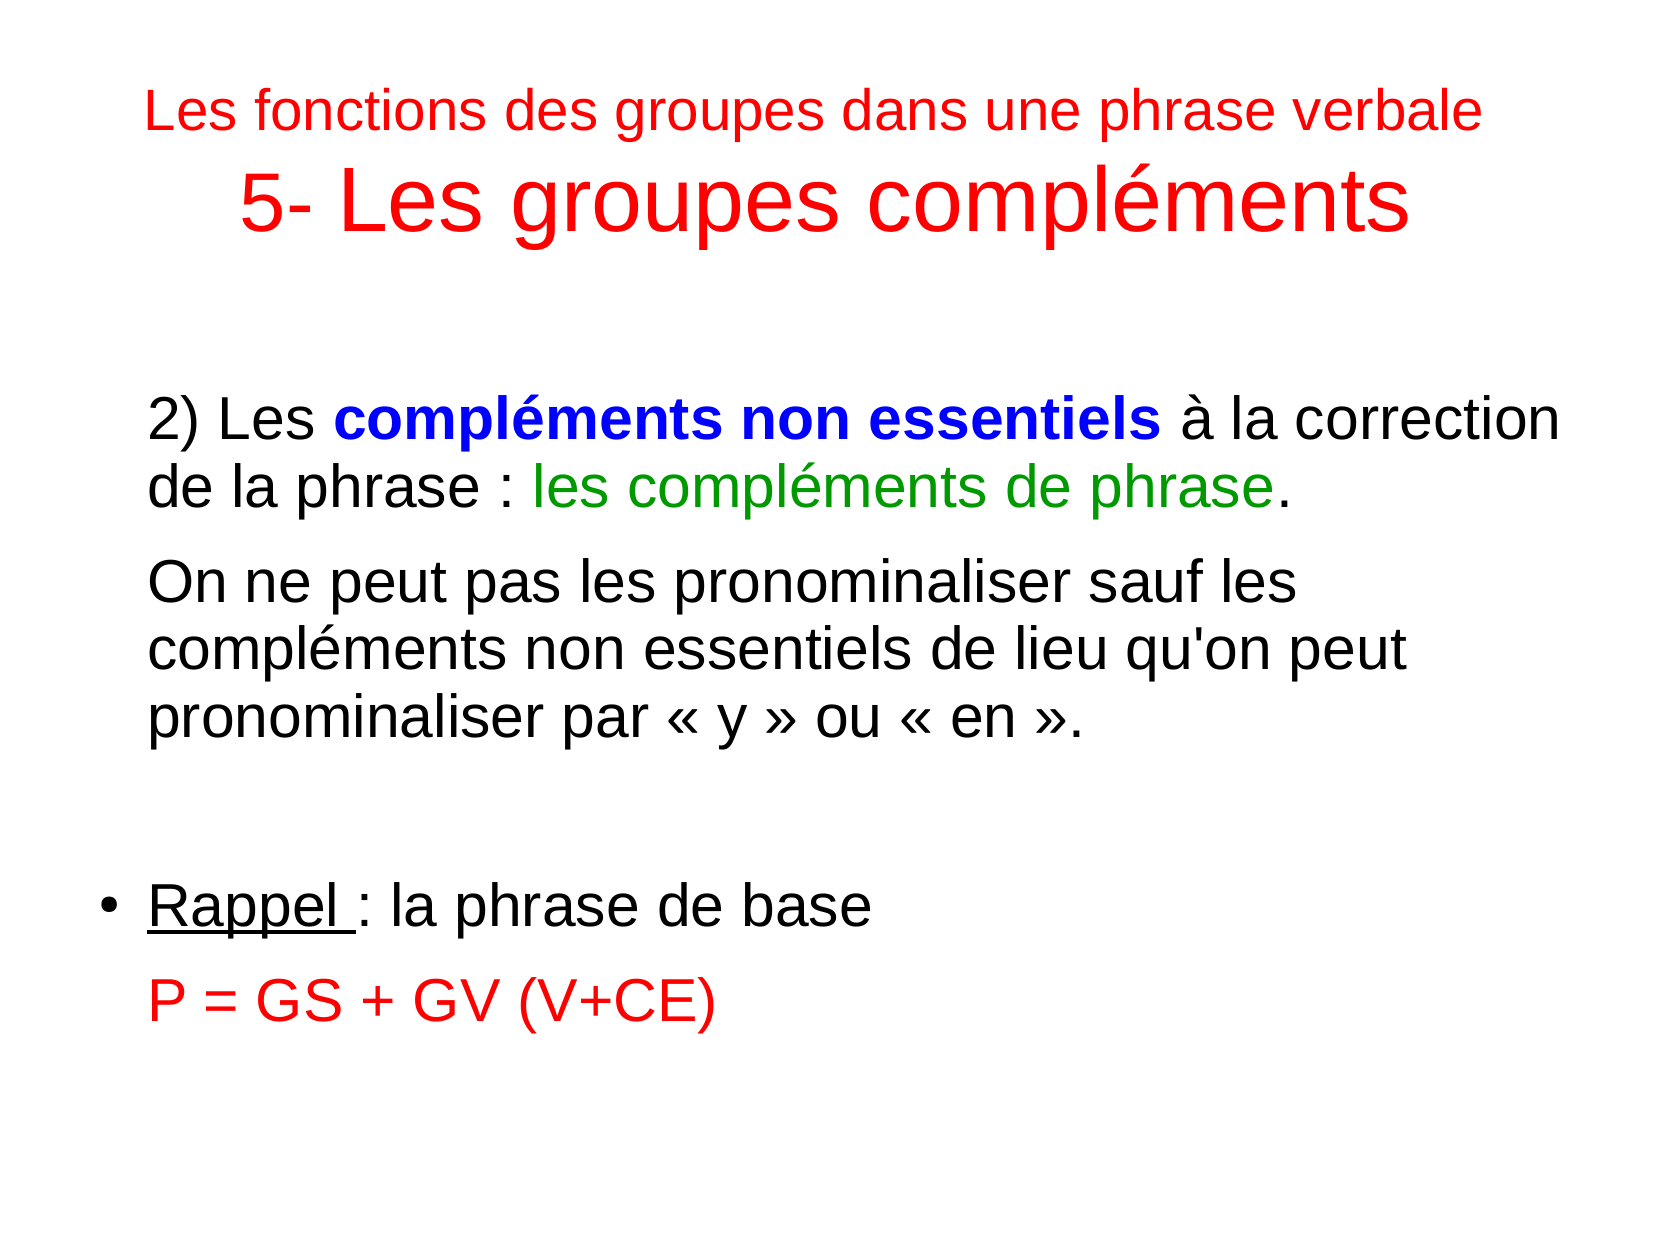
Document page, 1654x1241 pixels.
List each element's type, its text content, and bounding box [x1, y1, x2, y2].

list 2) Les compléments non essentiels à la correction de la phrase : les compléments de phrase. On ne peut pas les pronominaliser sauf les compléments non essentiels de lieu qu'on peut pronominaliser par « y » ou « en ». Rappel : la phrase de base P = GS + GV (V+CE) [82, 290, 1571, 1099]
title Les fonctions des groupes dans une phrase verbale 5- Les groupes compléments [82, 49, 1571, 257]
